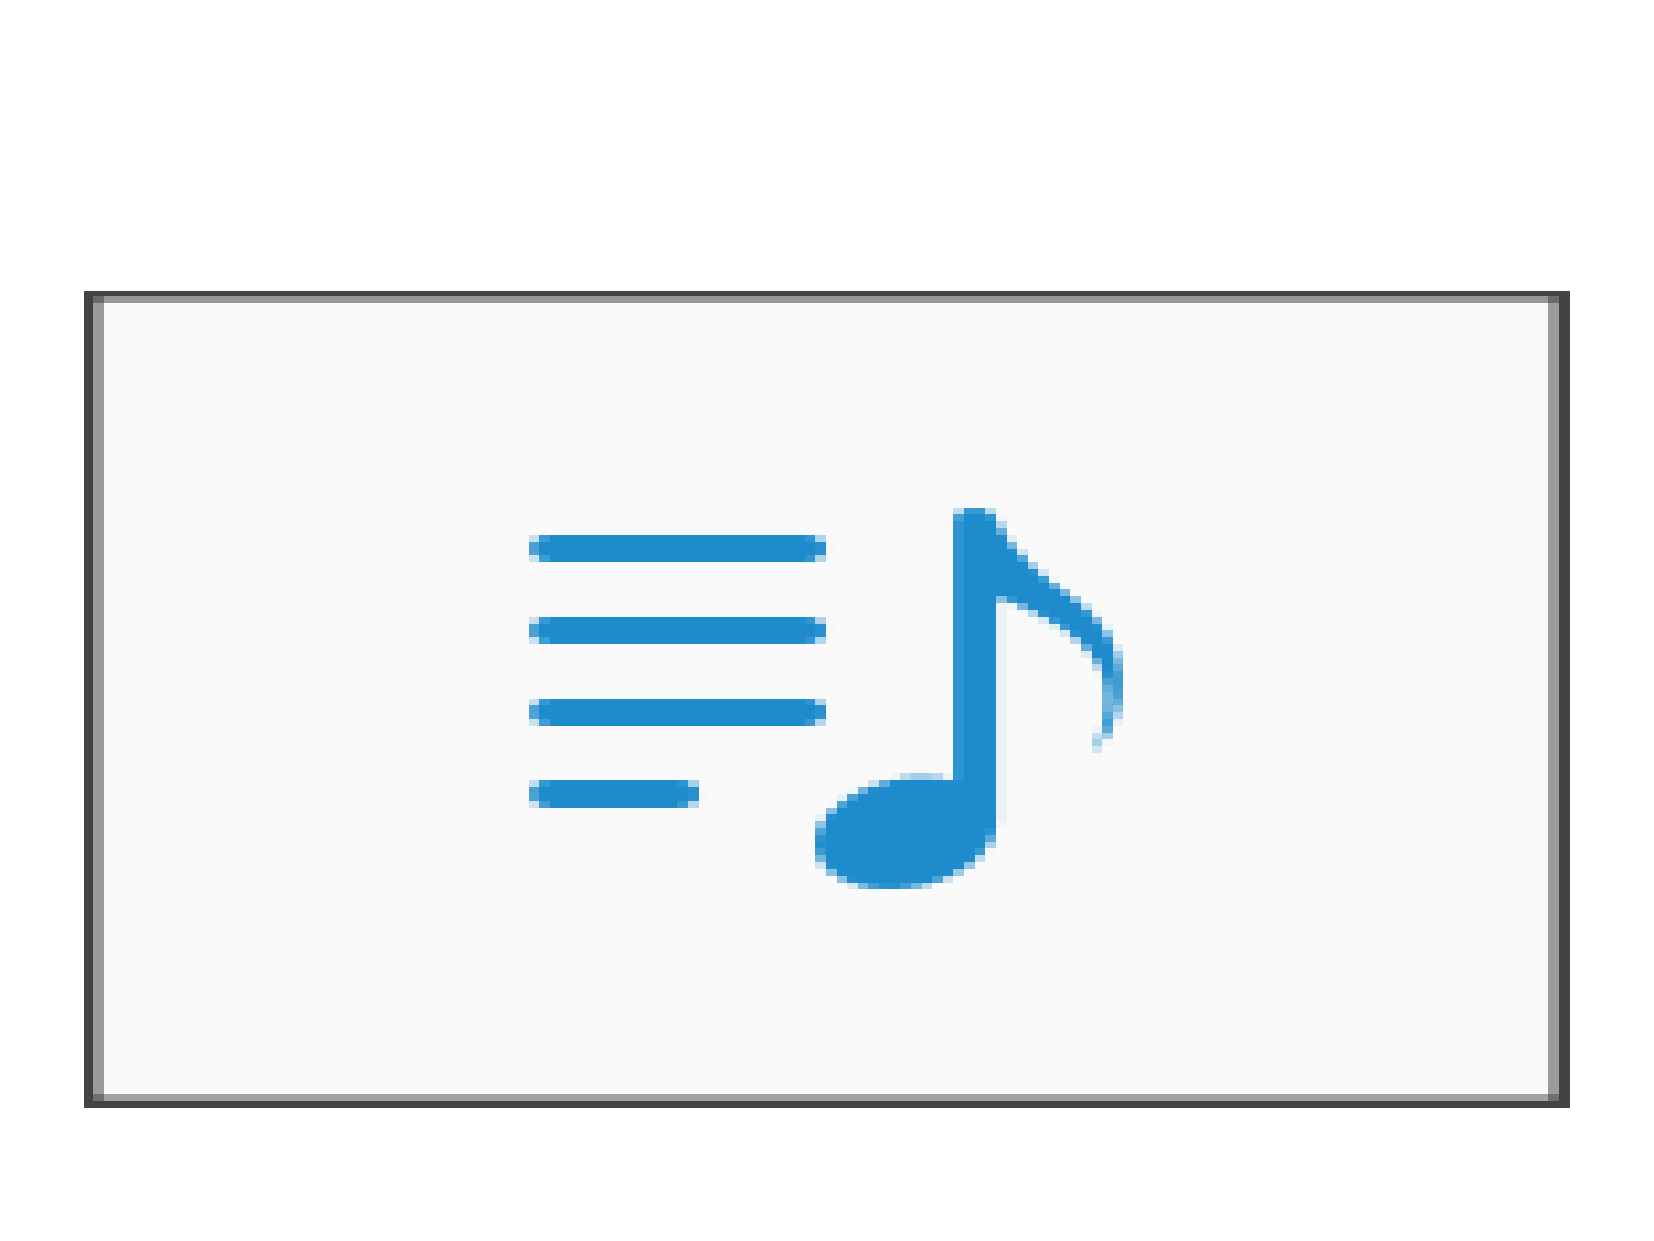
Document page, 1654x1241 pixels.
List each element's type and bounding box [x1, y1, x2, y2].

text_box [82, 290, 1571, 1109]
